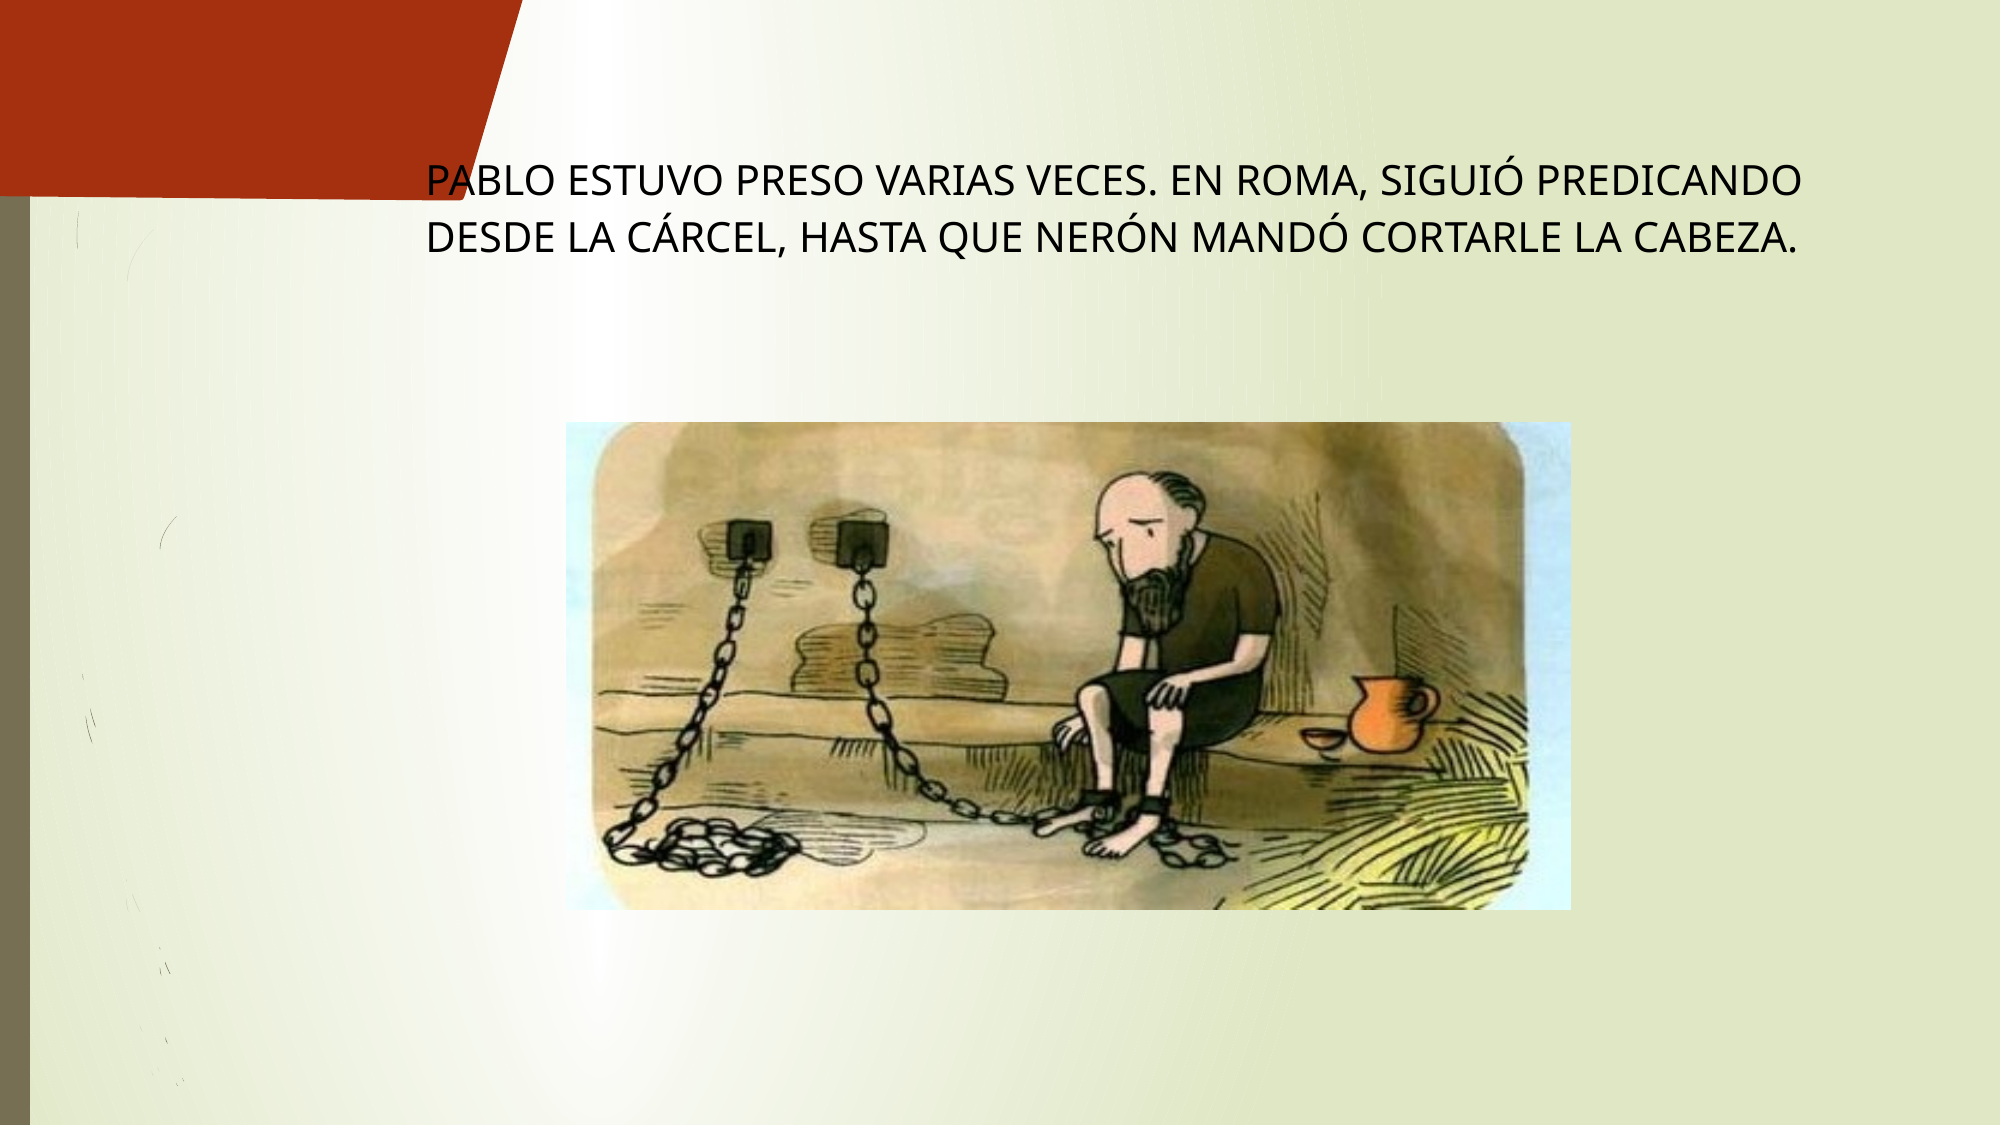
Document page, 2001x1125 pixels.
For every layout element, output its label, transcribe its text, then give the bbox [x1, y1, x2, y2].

title PABLO ESTUVO PRESO VARIAS VECES. EN ROMA, SIGUIÓ PREDICANDO DESDE LA CÁRCEL, HASTA QUE NERÓN MANDÓ CORTARLE LA CABEZA. [425, 109, 1888, 306]
picture [566, 422, 1571, 910]
